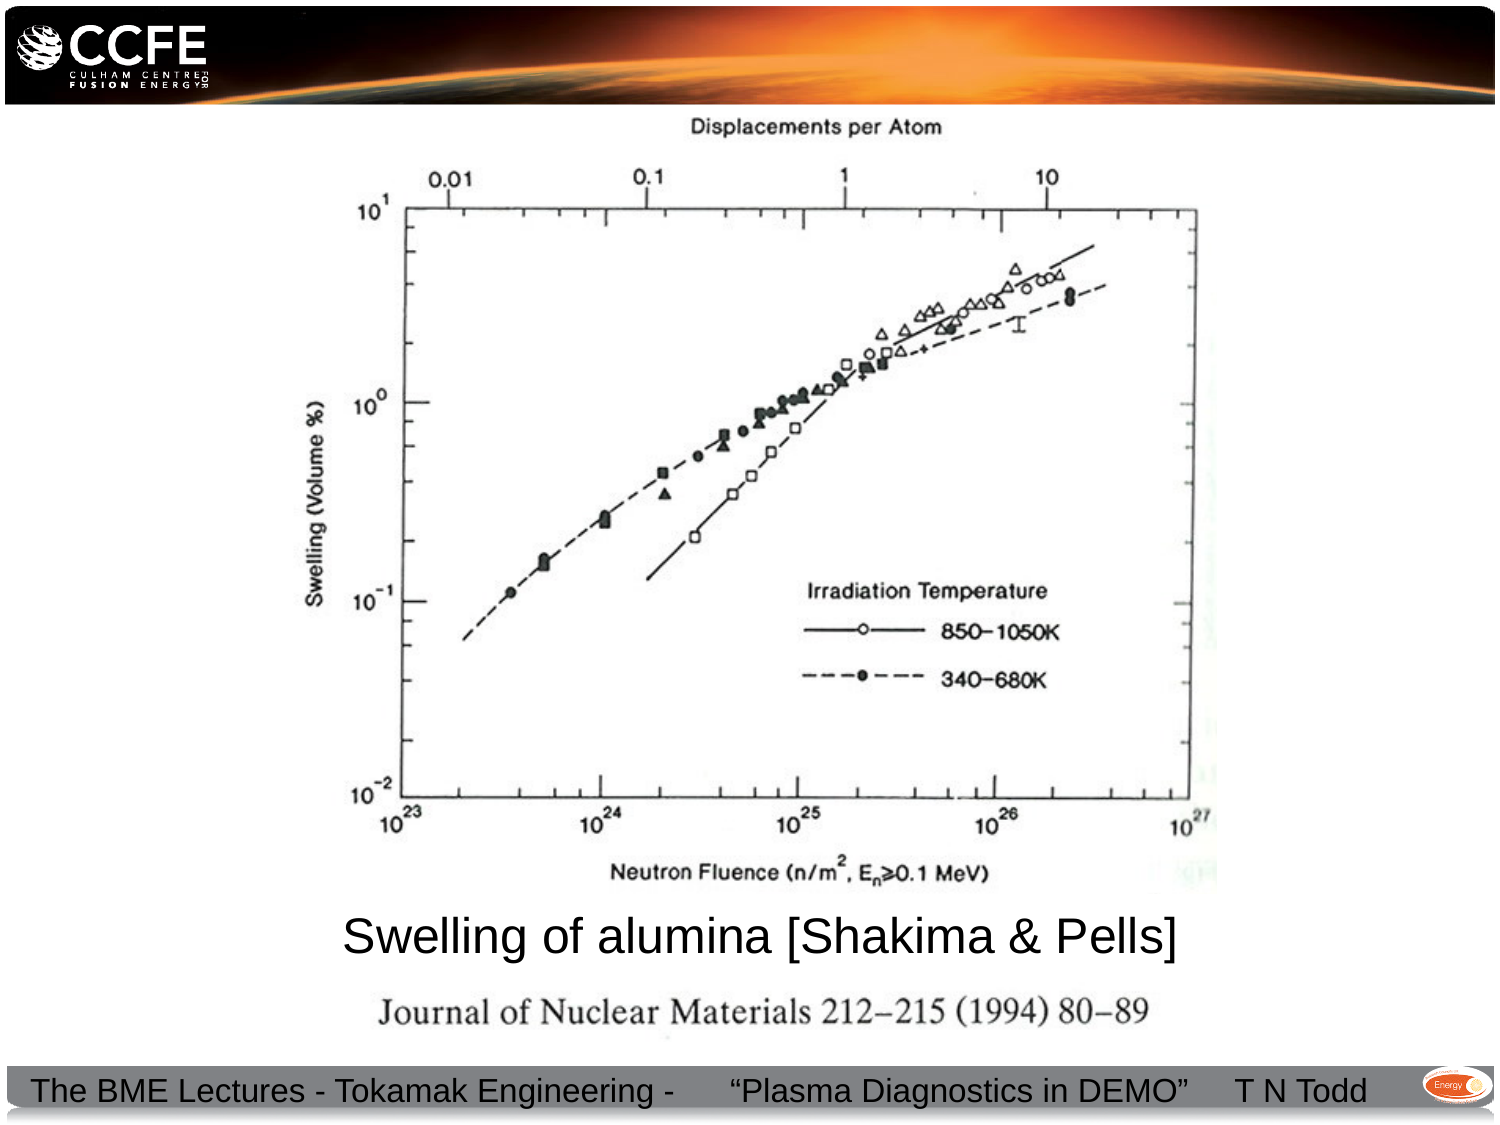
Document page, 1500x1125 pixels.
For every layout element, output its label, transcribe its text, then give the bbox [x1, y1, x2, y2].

picture [280, 113, 1217, 894]
picture [355, 982, 1167, 1042]
picture [5, 6, 1495, 105]
text_box Swelling of alumina [Shakima & Pells] [62, 895, 1459, 991]
picture [7, 1066, 1494, 1125]
